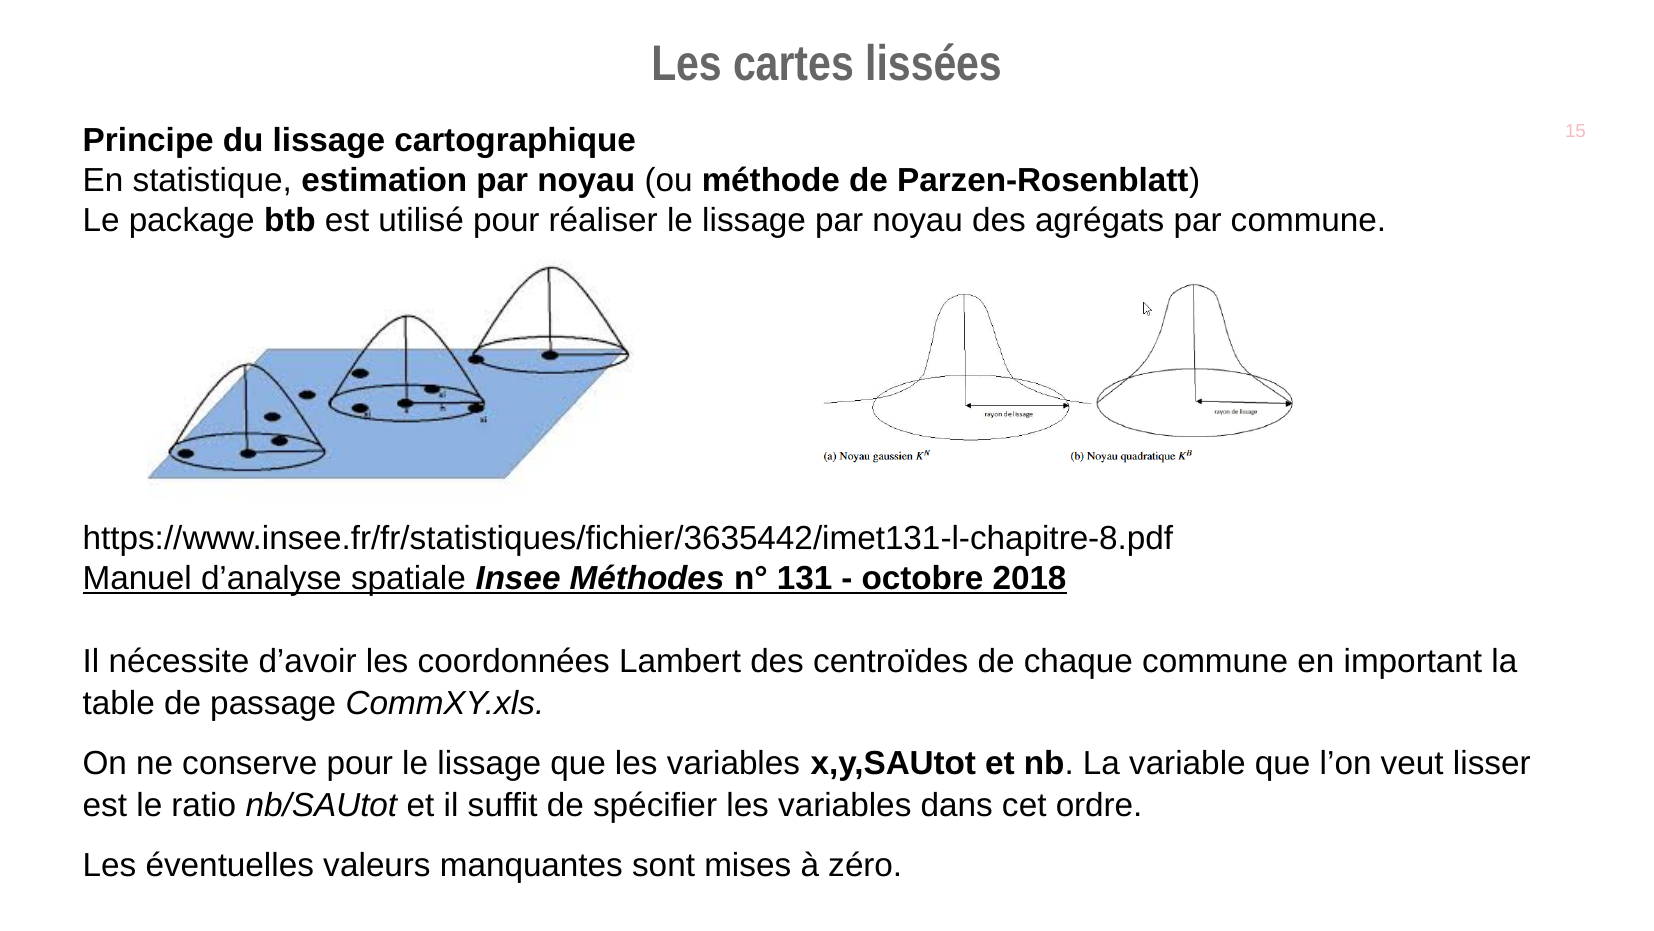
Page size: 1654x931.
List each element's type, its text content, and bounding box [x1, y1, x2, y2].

picture [147, 247, 634, 501]
text_box Principe du lissage cartographique En statistique, estimation par noyau (ou méthode de Parzen-Rosenblatt) Le package btb est utilisé pour réaliser le lissage par noyau des agrégats par commune. https://www.insee.fr/fr/statistiques/fichier/3635442/imet131-l-chapitre-8.pdf Manuel d’analyse spatiale Insee Méthodes n° 131 - octobre 2018 Il nécessite d’avoir les coordonnées Lambert des centroïdes de chaque commune en important la table de passage CommXY.xls. On ne conserve pour le lissage que les variables x,y,SAUtot et nb. La variable que l’on veut lisser est le ratio nb/SAUtot et il suffit de spécifier les variables dans cet ordre. Les éventuelles valeurs manquantes sont mises à zéro. [82, 118, 1571, 931]
text_box [1571, 118, 1654, 142]
picture [802, 273, 1304, 474]
title Les cartes lissées [147, 30, 1506, 91]
